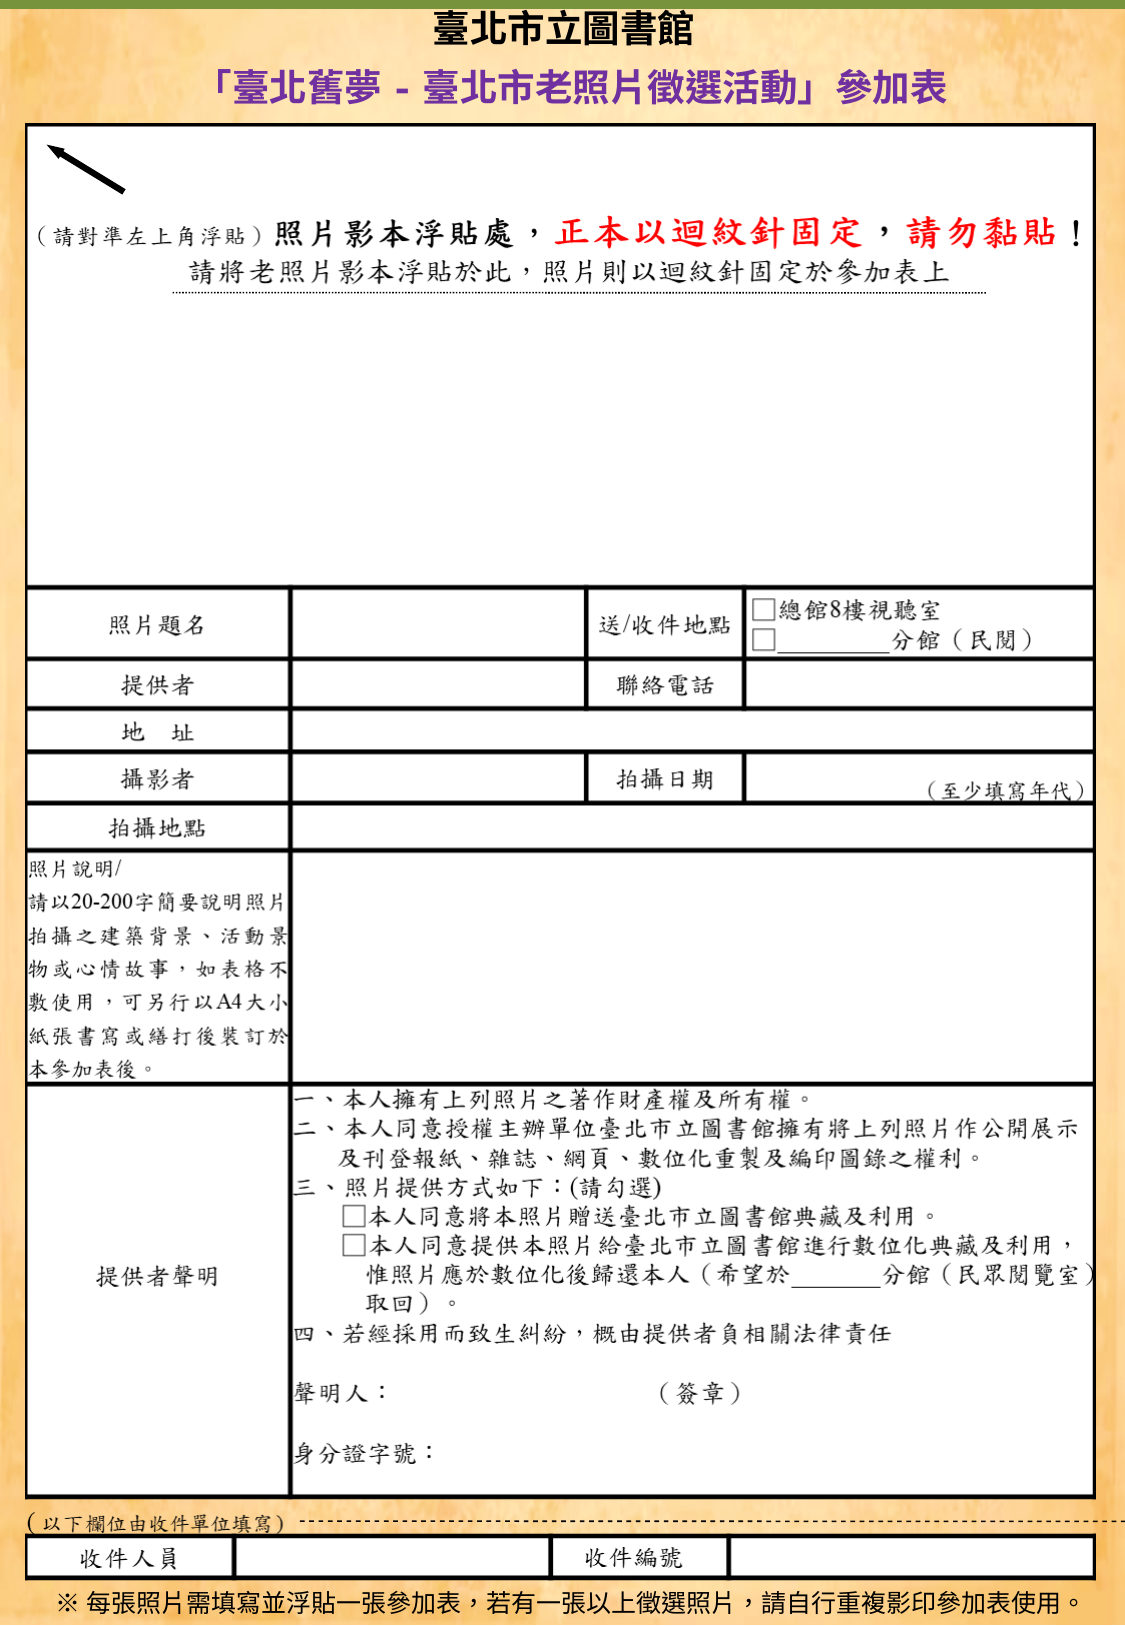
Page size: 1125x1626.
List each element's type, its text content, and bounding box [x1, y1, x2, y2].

text_box 「臺北舊夢-臺北市老照片徵選活動」參加表 [186, 56, 956, 118]
text_box 臺北市立圖書館 [336, 9, 783, 56]
text_box [0, 0, 1125, 9]
picture [25, 124, 1096, 1587]
text_box ※每張照片需填寫並浮貼一張參加表，若有一張以上徵選照片，請自行重複影印參加表使用。 [40, 1580, 1106, 1625]
